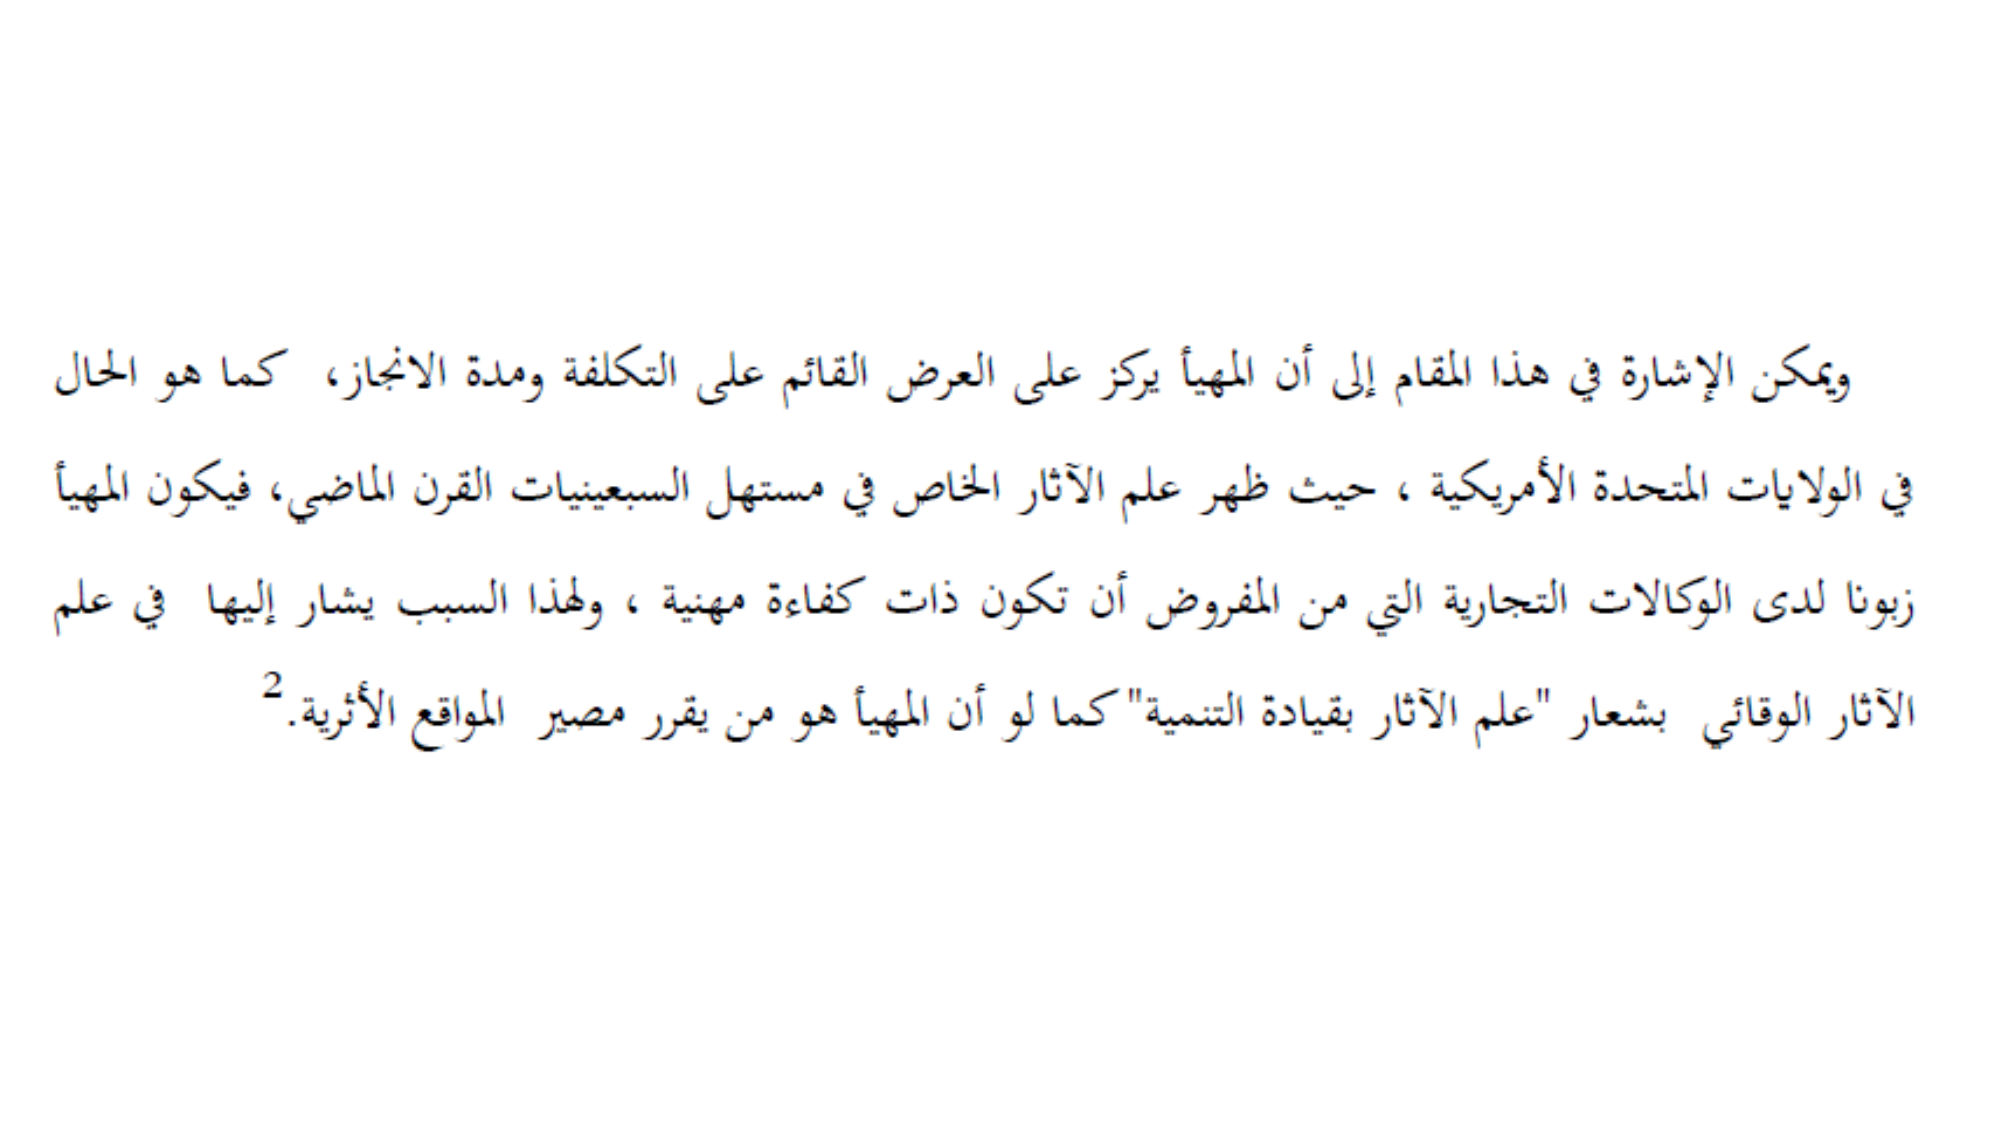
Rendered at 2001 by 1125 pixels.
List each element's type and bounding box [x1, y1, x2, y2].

picture [27, 321, 1937, 804]
